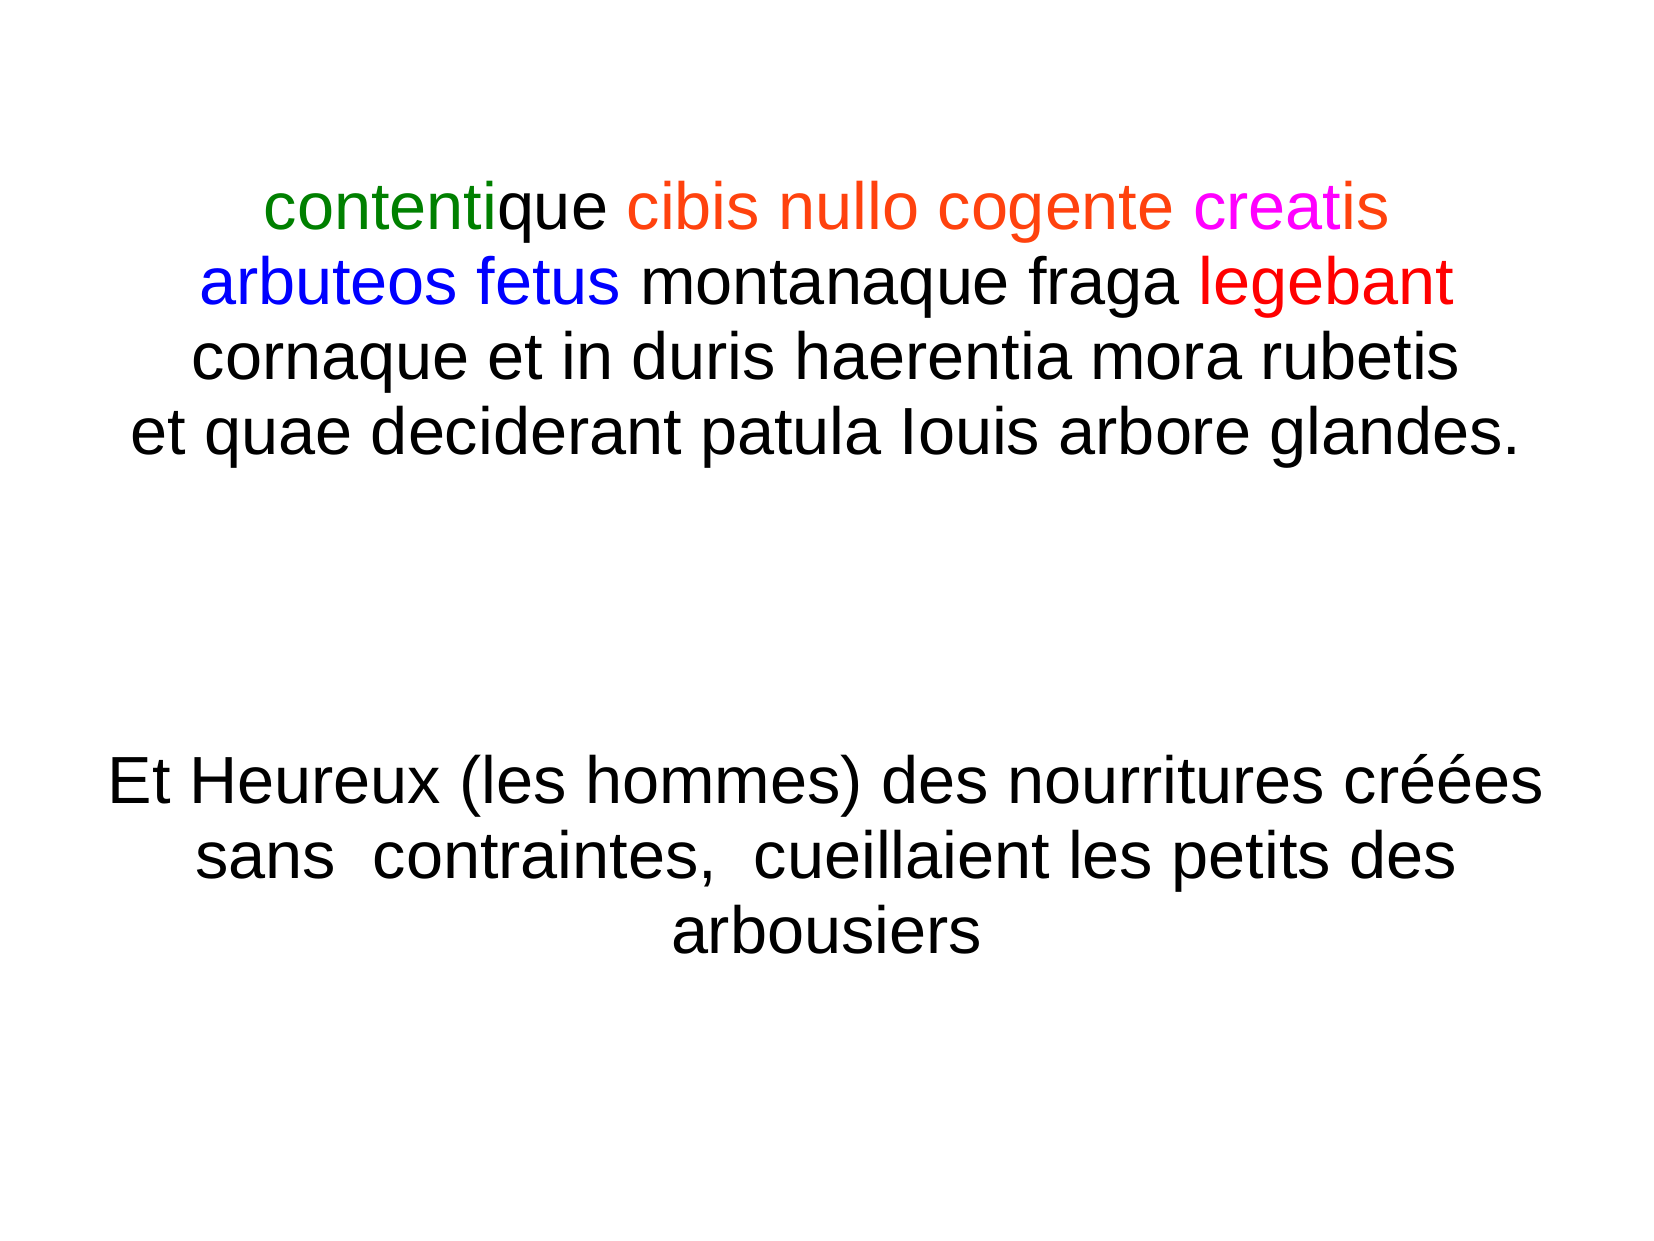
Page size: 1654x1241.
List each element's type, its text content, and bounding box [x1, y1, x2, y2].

subtitle Et Heureux (les hommes) des nourritures créées sans contraintes, cueillaient les petits des arbousiers [82, 602, 1571, 1109]
title contentique cibis nullo cogente creatis arbuteos fetus montanaque fraga legebant cornaque et in duris haerentia mora rubetis et quae deciderant patula Iouis arbore glandes. [47, 35, 1607, 603]
